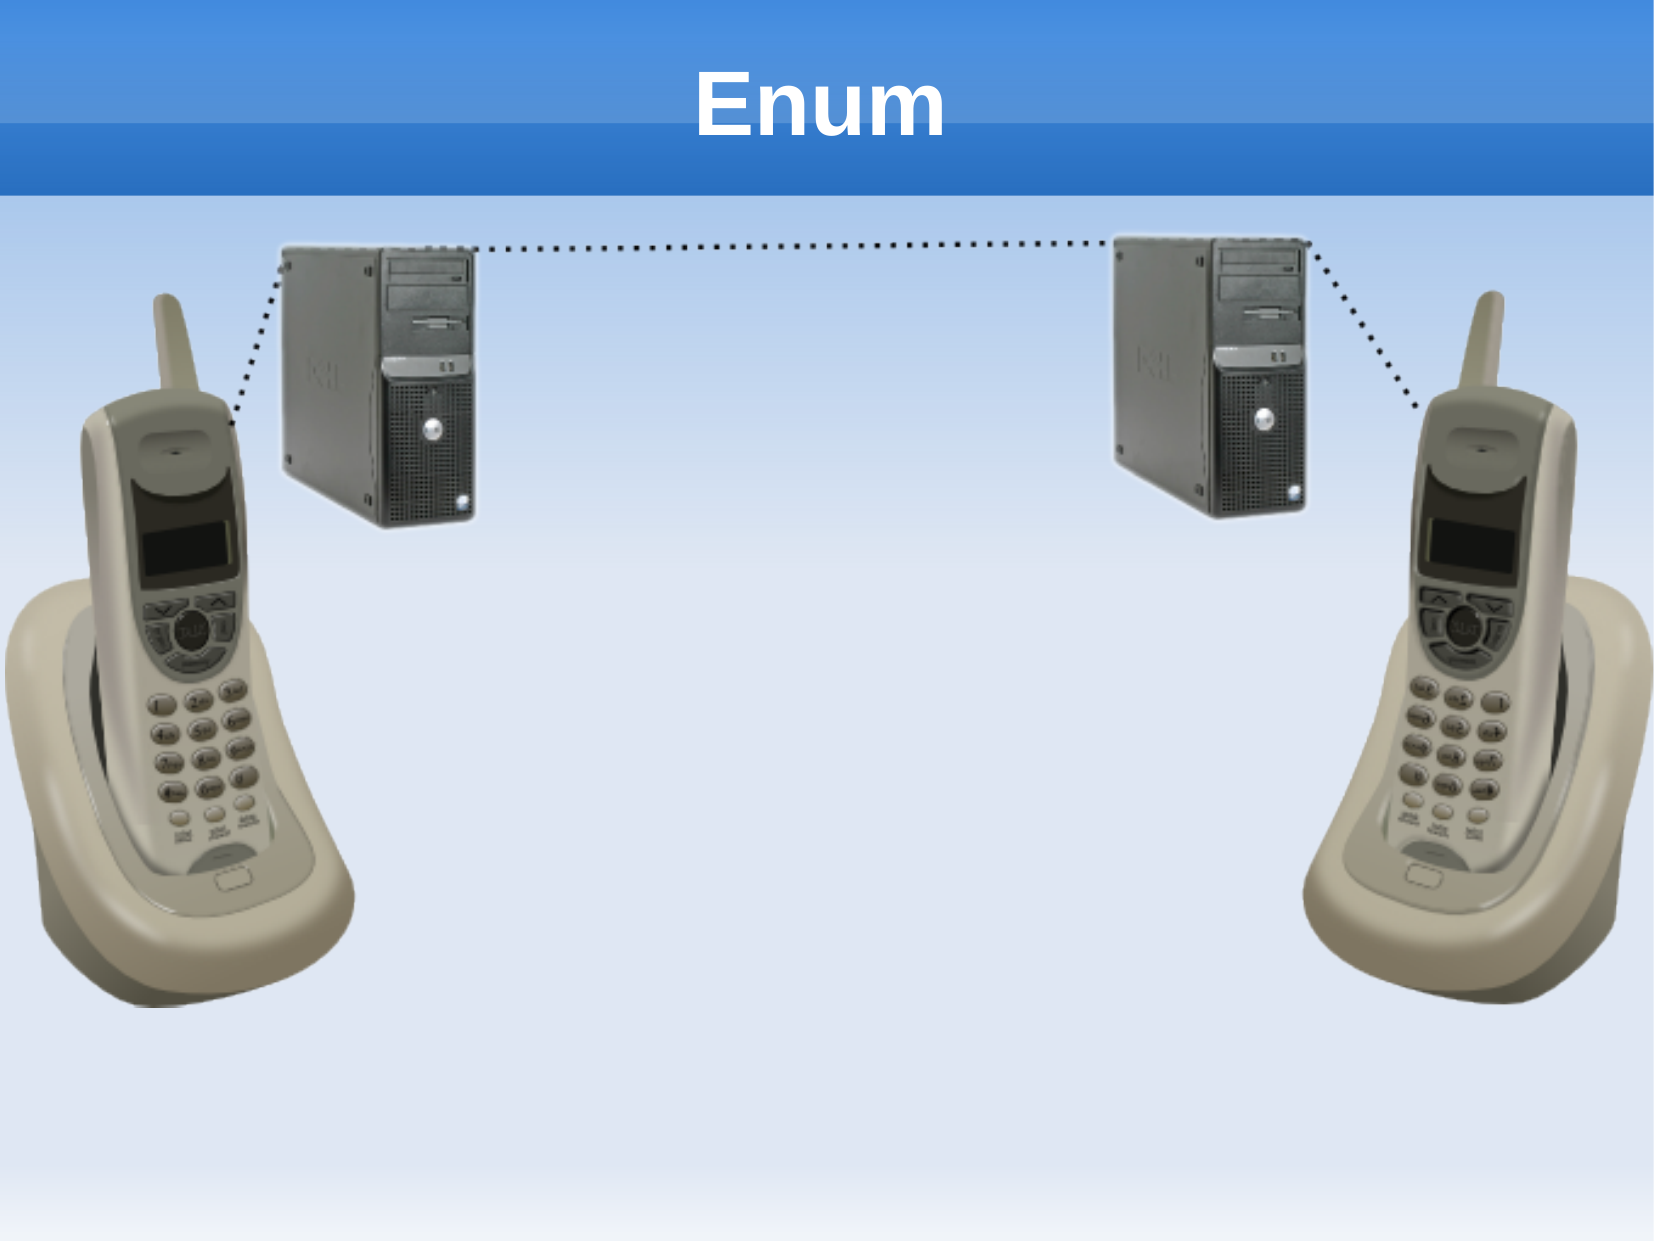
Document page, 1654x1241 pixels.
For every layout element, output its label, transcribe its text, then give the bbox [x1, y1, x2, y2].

title Enum [76, 7, 1565, 200]
picture [0, 0, 1654, 1241]
